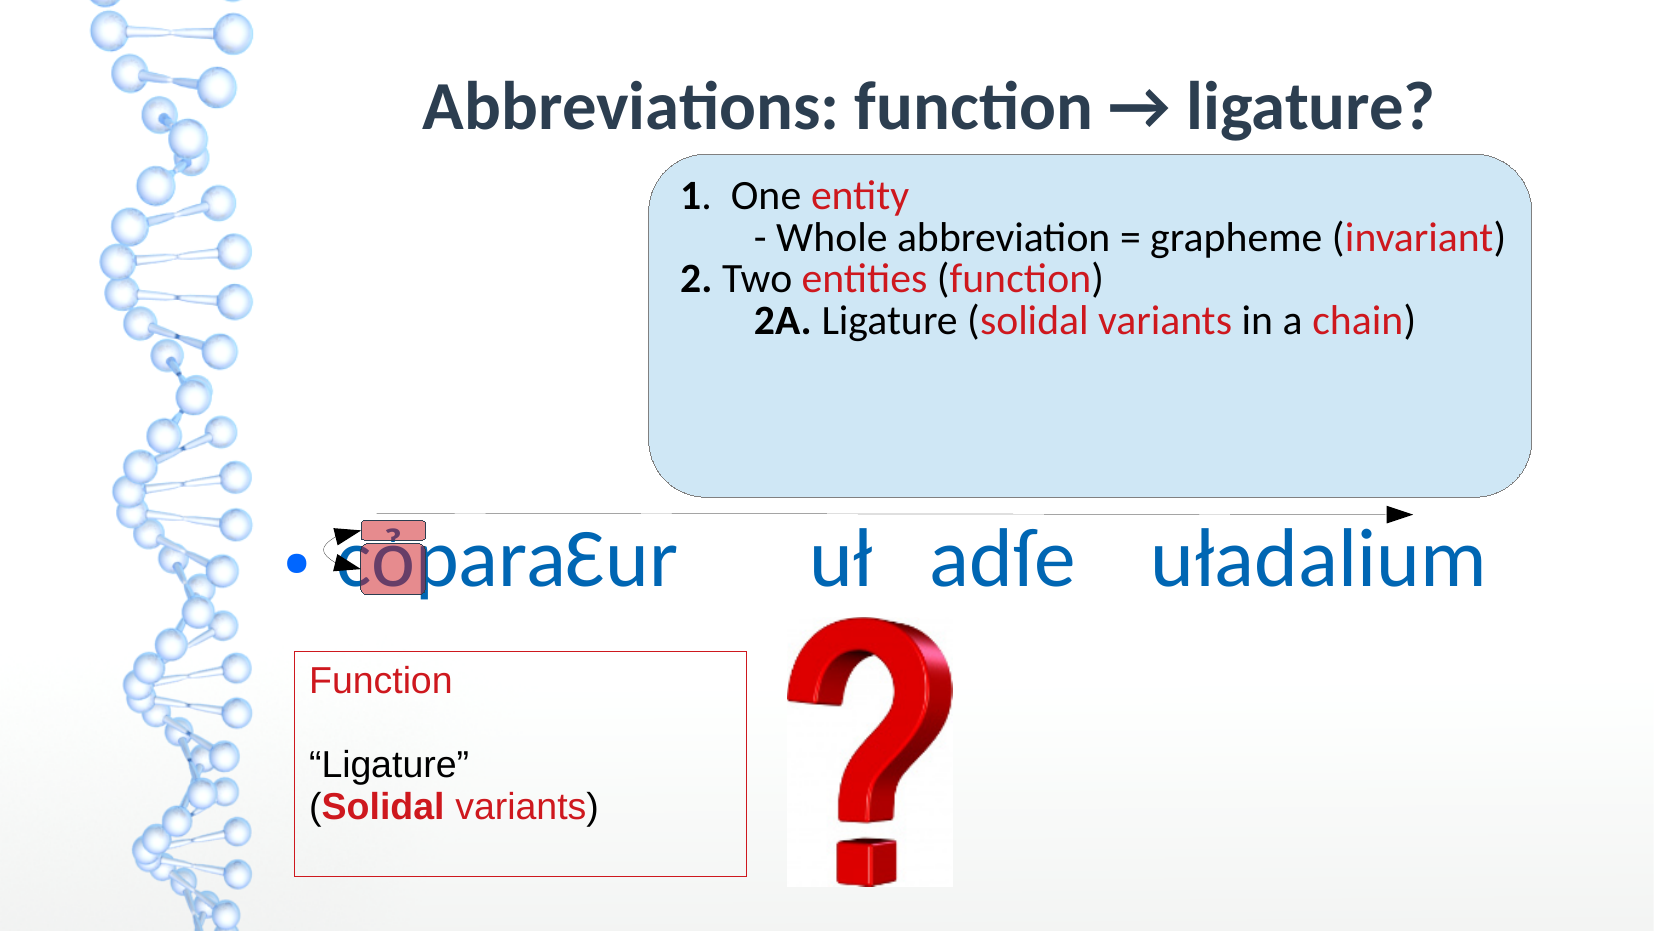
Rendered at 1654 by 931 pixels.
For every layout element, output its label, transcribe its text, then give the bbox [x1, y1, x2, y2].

text_box [360, 543, 426, 595]
text_box 1. One entity - Whole abbreviation = grapheme (invariant) 2. Two entities (function) 2A. Ligature (solidal variants in a chain) [648, 154, 1532, 498]
picture [0, 0, 1654, 931]
text_box Function “Ligature” (Solidal variants) [294, 651, 747, 877]
list cỏparaƐur uł adſe uładalium [265, 523, 1629, 615]
title Abbreviations: function → ligature? [265, 35, 1595, 189]
text_box [361, 520, 426, 541]
